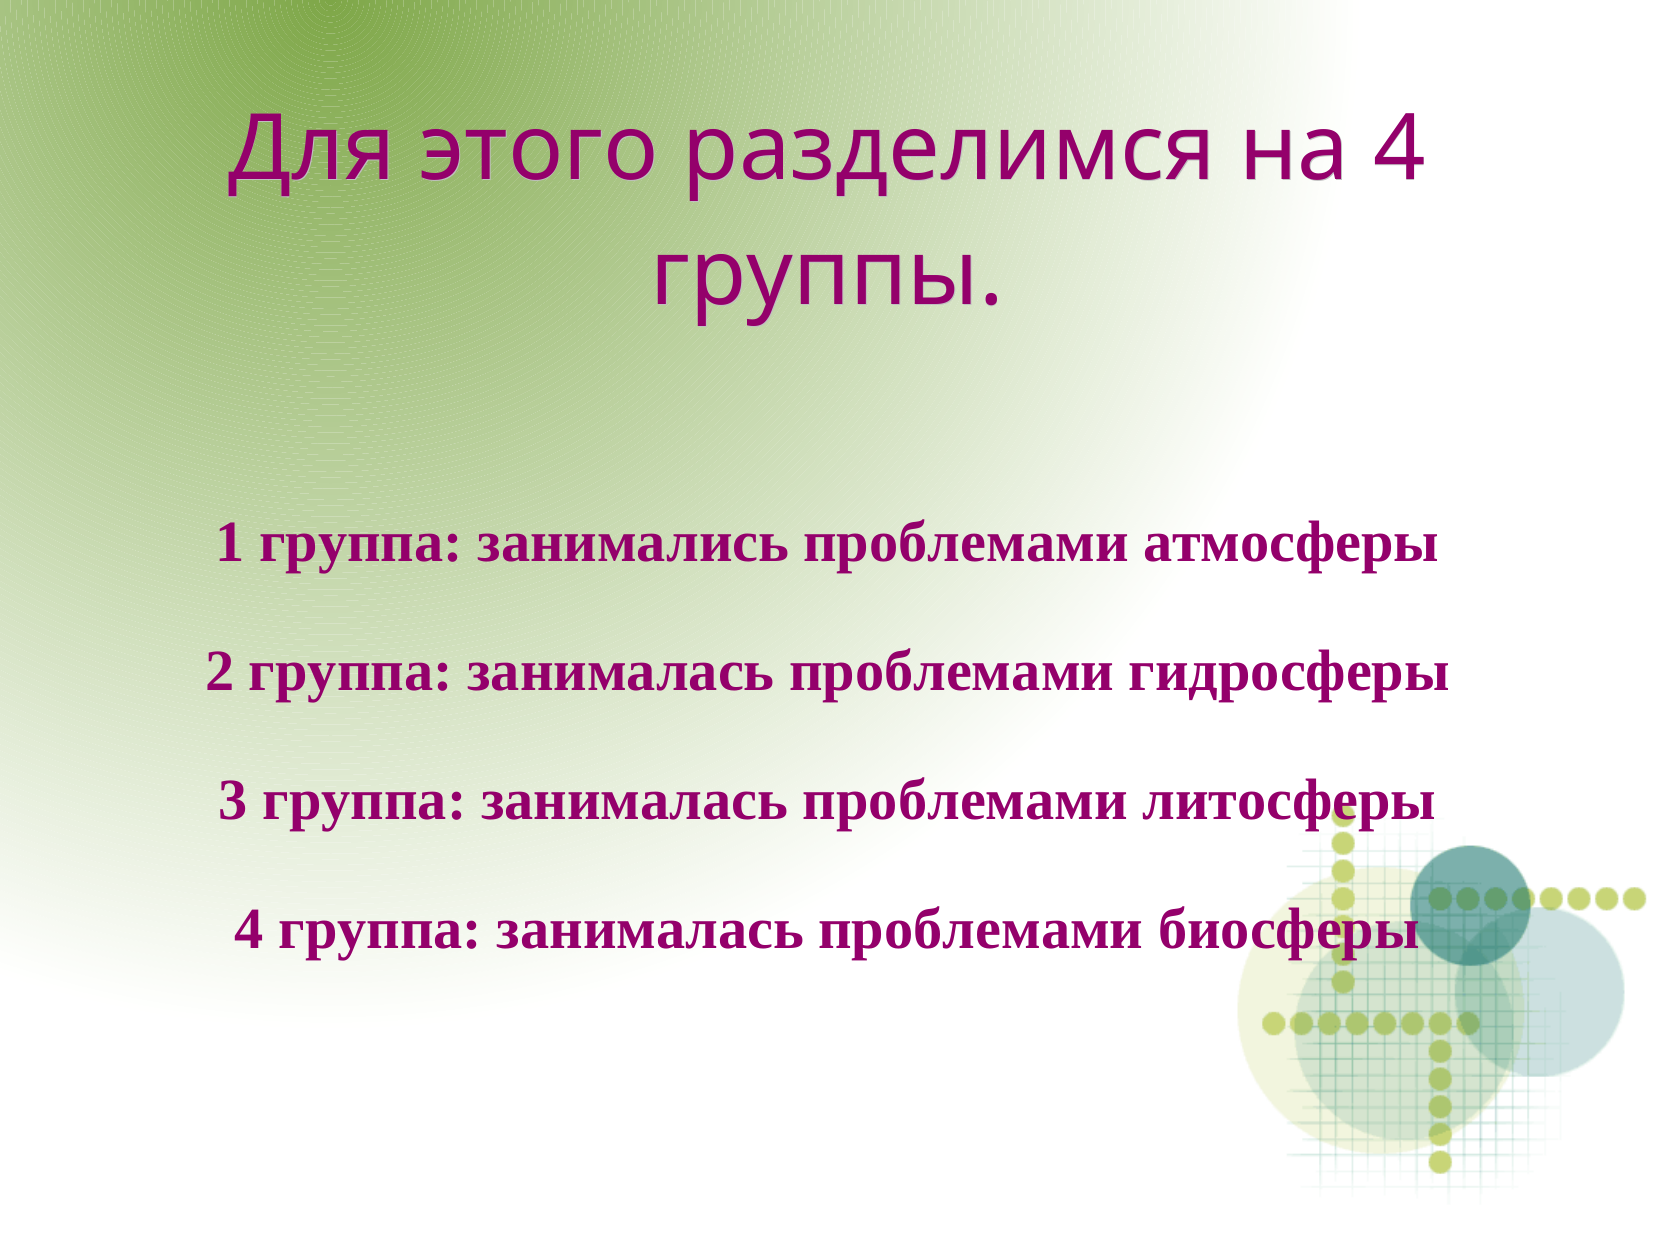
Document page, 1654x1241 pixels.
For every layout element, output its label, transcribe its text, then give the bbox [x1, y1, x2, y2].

subtitle 1 группа: занимались проблемами атмосферы 2 группа: занималась проблемами гидросферы 3 группа: занималась проблемами литосферы 4 группа: занималась проблемами биосферы [121, 352, 1534, 1119]
title Для этого разделимся на 4 группы. [121, 95, 1534, 318]
picture [1224, 792, 1654, 1211]
